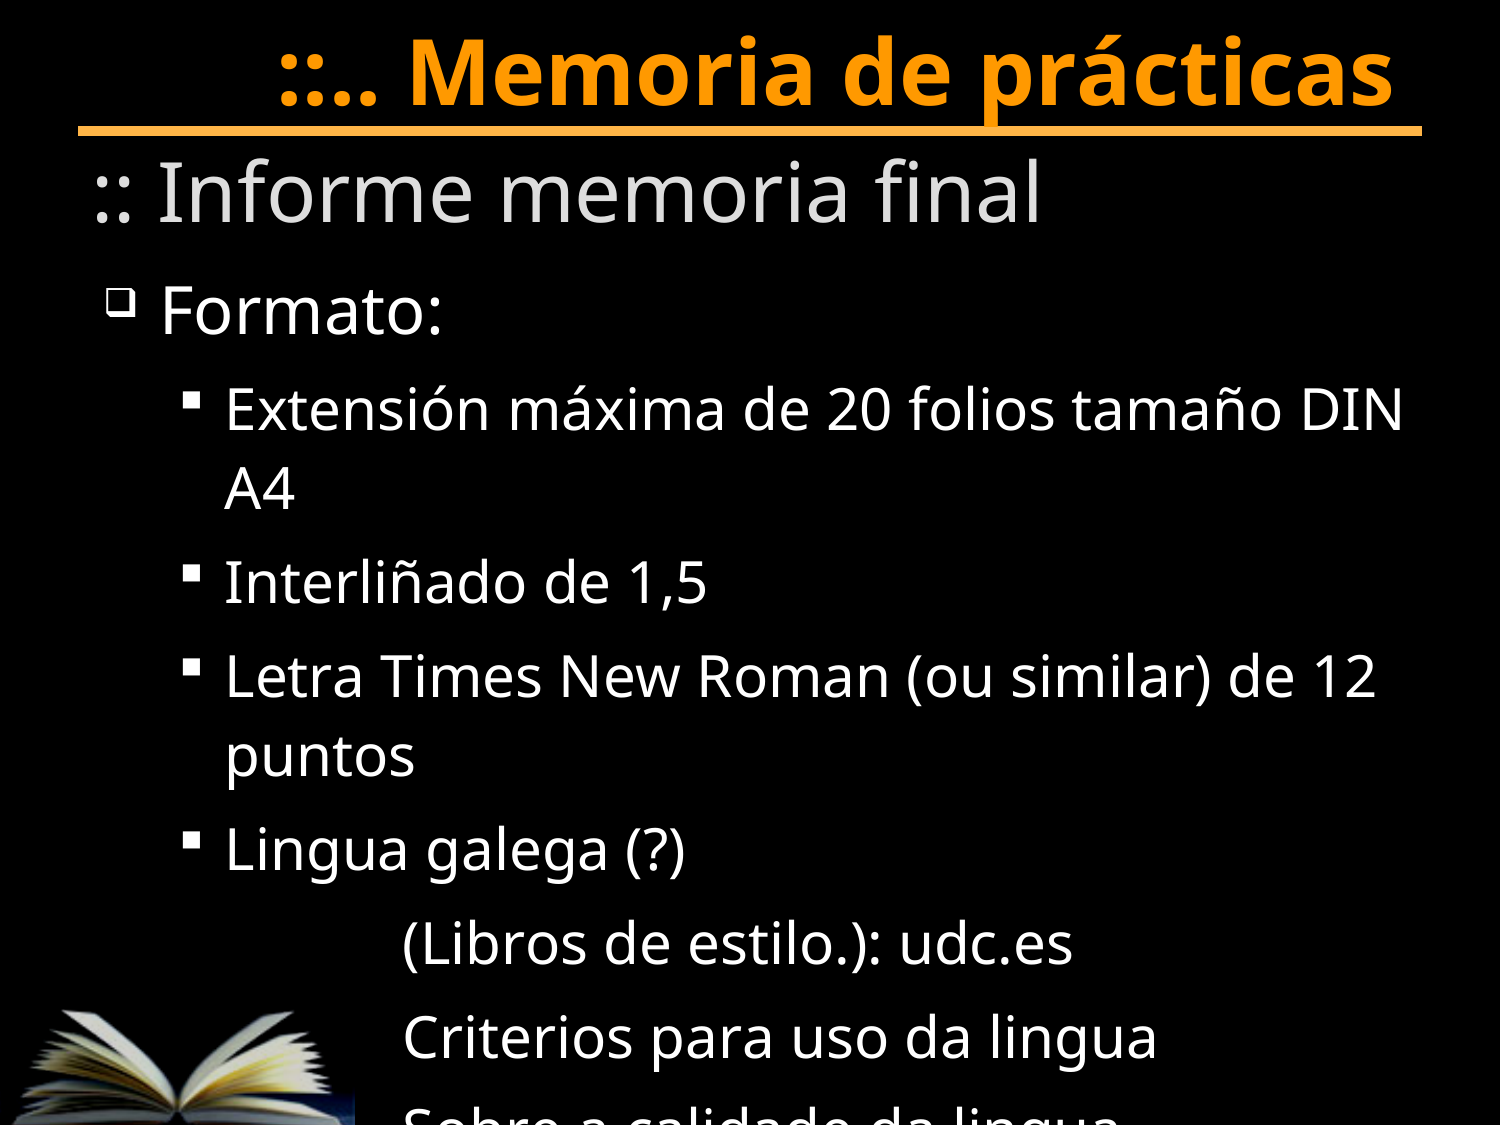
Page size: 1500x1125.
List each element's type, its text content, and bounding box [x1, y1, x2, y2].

list Formato: Extensión máxima de 20 folios tamaño DIN A4 Interliñado de 1,5 Letra Times New Roman (ou similar) de 12 puntos Lingua galega (?)‏ (Libros de estilo.): udc.es Criterios para uso da lingua Sobre a calidade da lingua. [88, 255, 1471, 1047]
picture [0, 787, 355, 1125]
title :: Informe memoria final [76, 132, 1427, 248]
